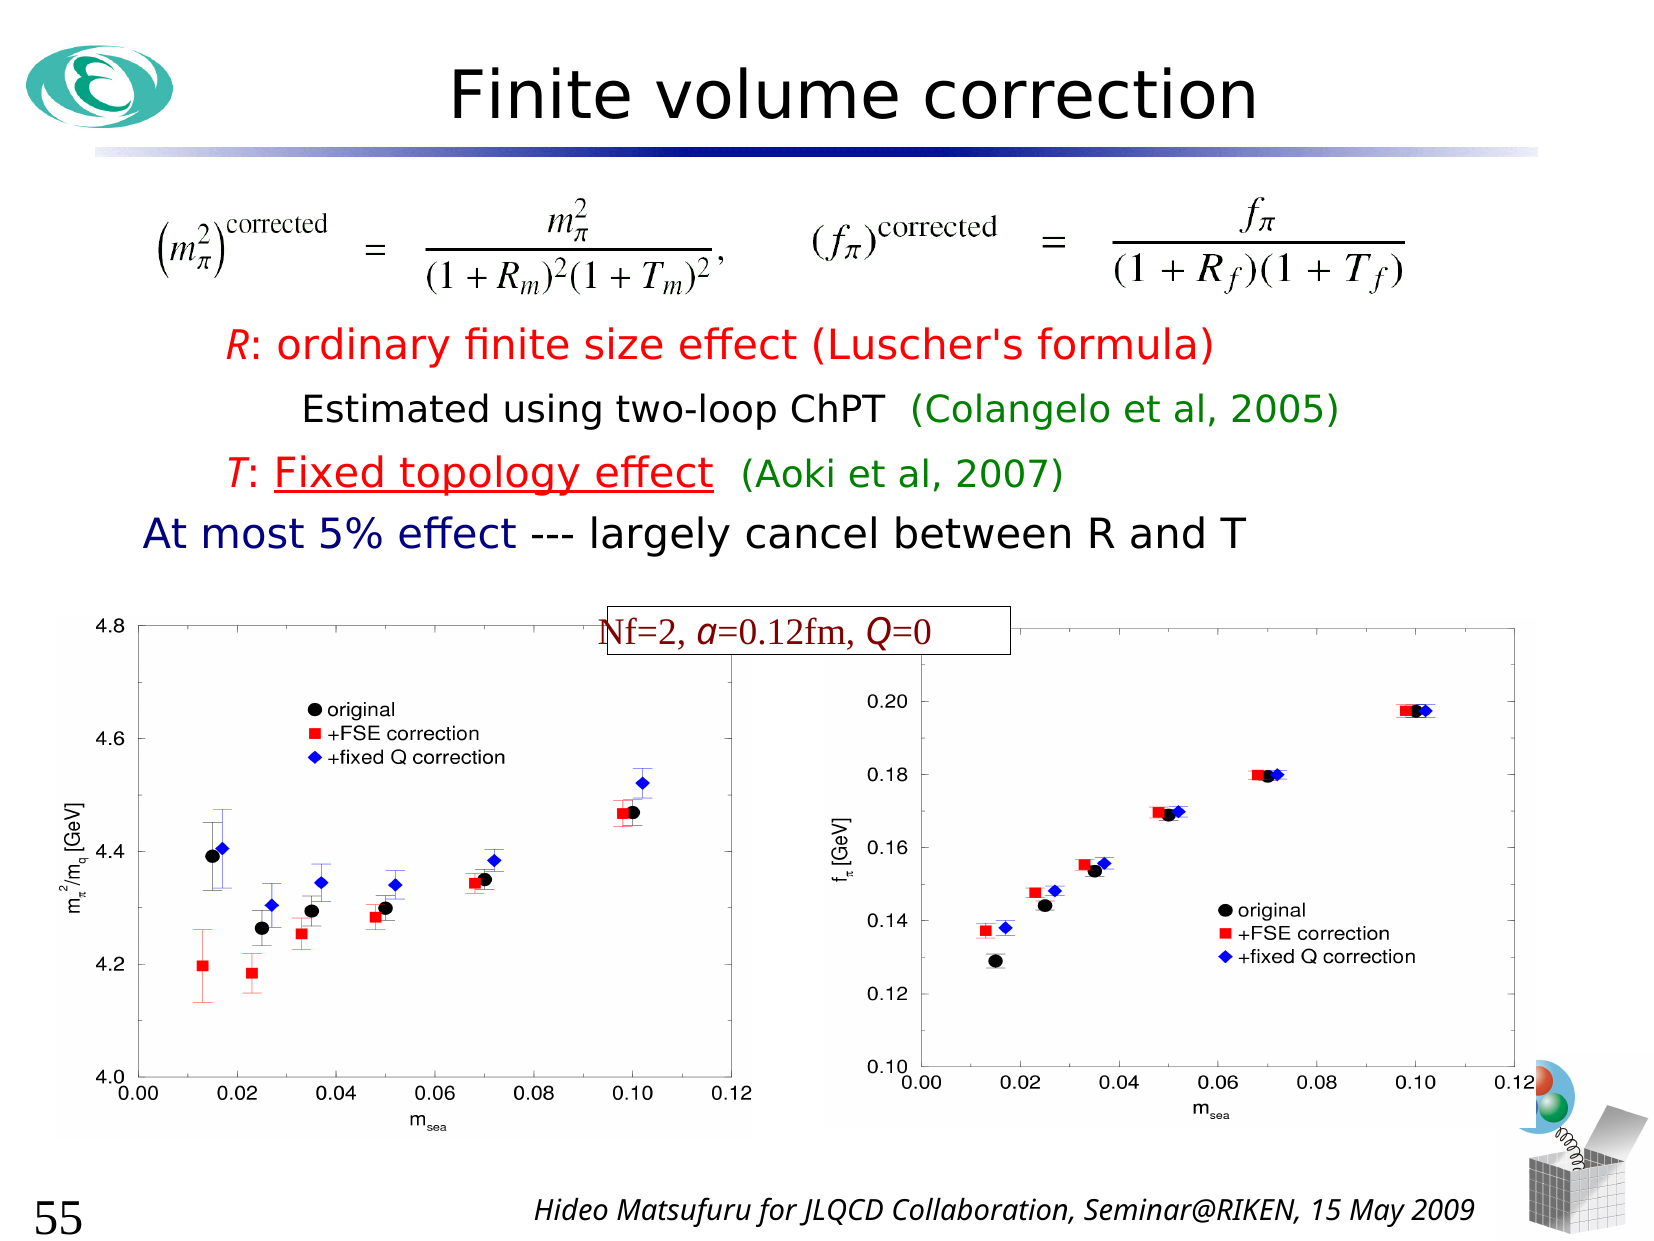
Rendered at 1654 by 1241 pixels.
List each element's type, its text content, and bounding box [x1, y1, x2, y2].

picture [155, 196, 732, 299]
picture [824, 618, 1654, 1241]
picture [807, 192, 1414, 298]
picture [20, 37, 179, 136]
picture [95, 147, 1538, 157]
text_box Nf=2, a=0.12fm, Q=0 [607, 606, 1011, 655]
list R: ordinary finite size effect (Luscher's formula) Estimated using two-loop ChPT (Colangelo et al, 2005) T: Fixed topology effect (Aoki et al, 2007) At most 5% effect --- largely cancel between R and T [48, 191, 1604, 681]
title Finite volume correction [183, 42, 1527, 149]
picture [57, 615, 753, 1140]
